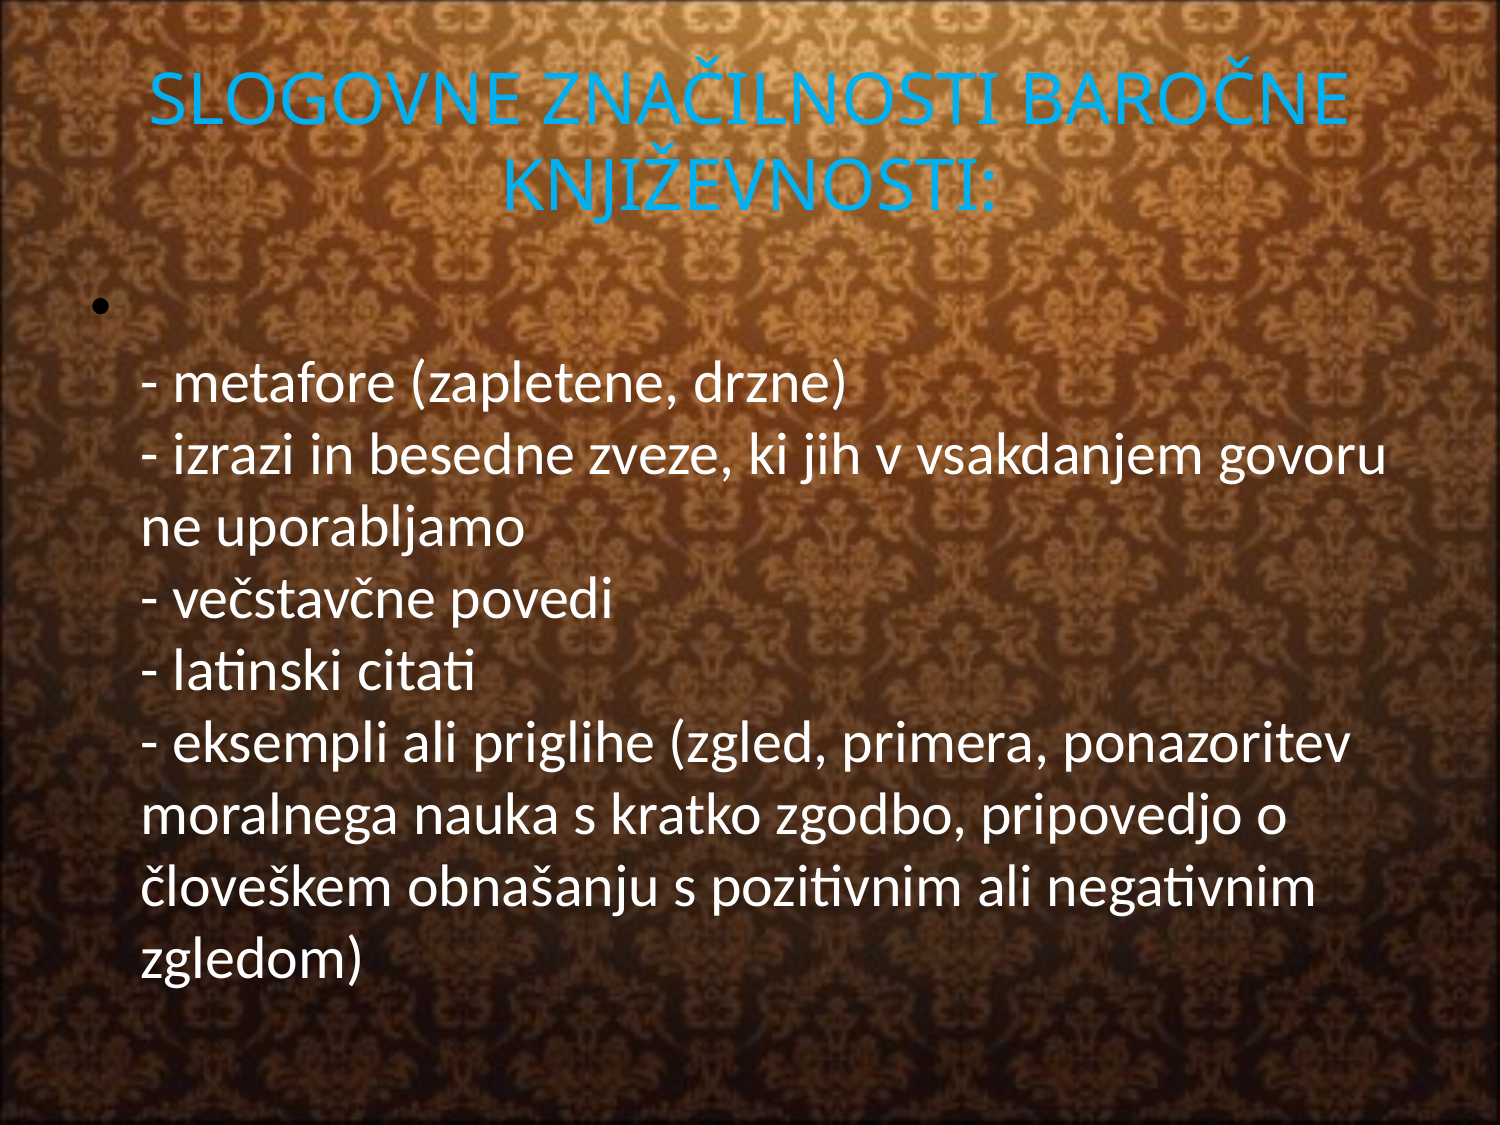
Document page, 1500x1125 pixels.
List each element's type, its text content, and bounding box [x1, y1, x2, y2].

picture [0, 0, 1500, 1125]
title SLOGOVNE ZNAČILNOSTI BAROČNE KNJIŽEVNOSTI: [75, 45, 1425, 233]
list - metafore (zapletene, drzne) - izrazi in besedne zveze, ki jih v vsakdanjem govoru ne uporabljamo - večstavčne povedi - latinski citati - eksempli ali priglihe (zgled, primera, ponazoritev moralnega nauka s kratko zgodbo, pripovedjo o človeškem obnašanju s pozitivnim ali negativnim zgledom) [75, 262, 1425, 1005]
